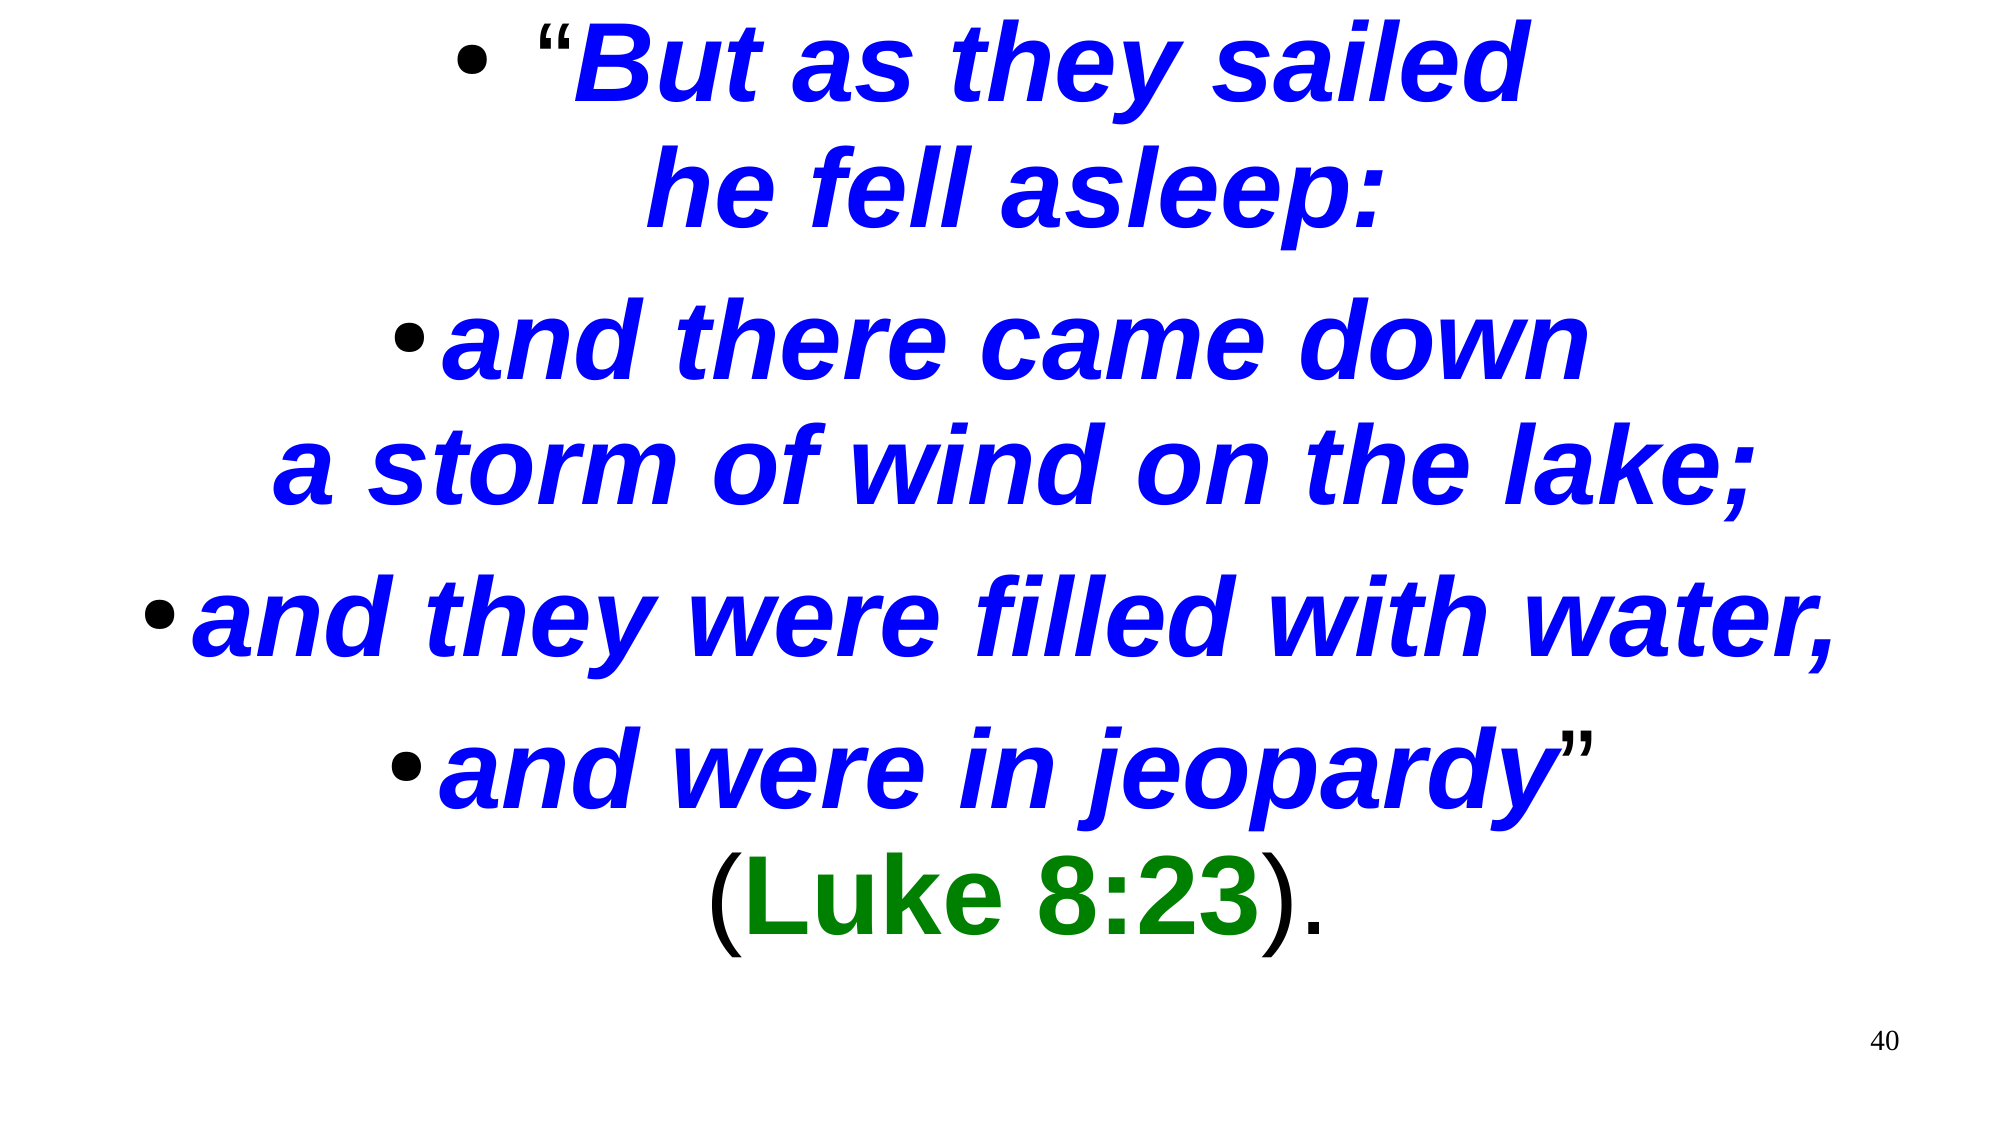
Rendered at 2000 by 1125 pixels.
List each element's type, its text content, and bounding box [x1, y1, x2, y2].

list “But as they sailed he fell asleep: and there came down a storm of wind on the lake; and they were filled with water, and were in jeopardy” (Luke 8:23). [0, 0, 1996, 1123]
